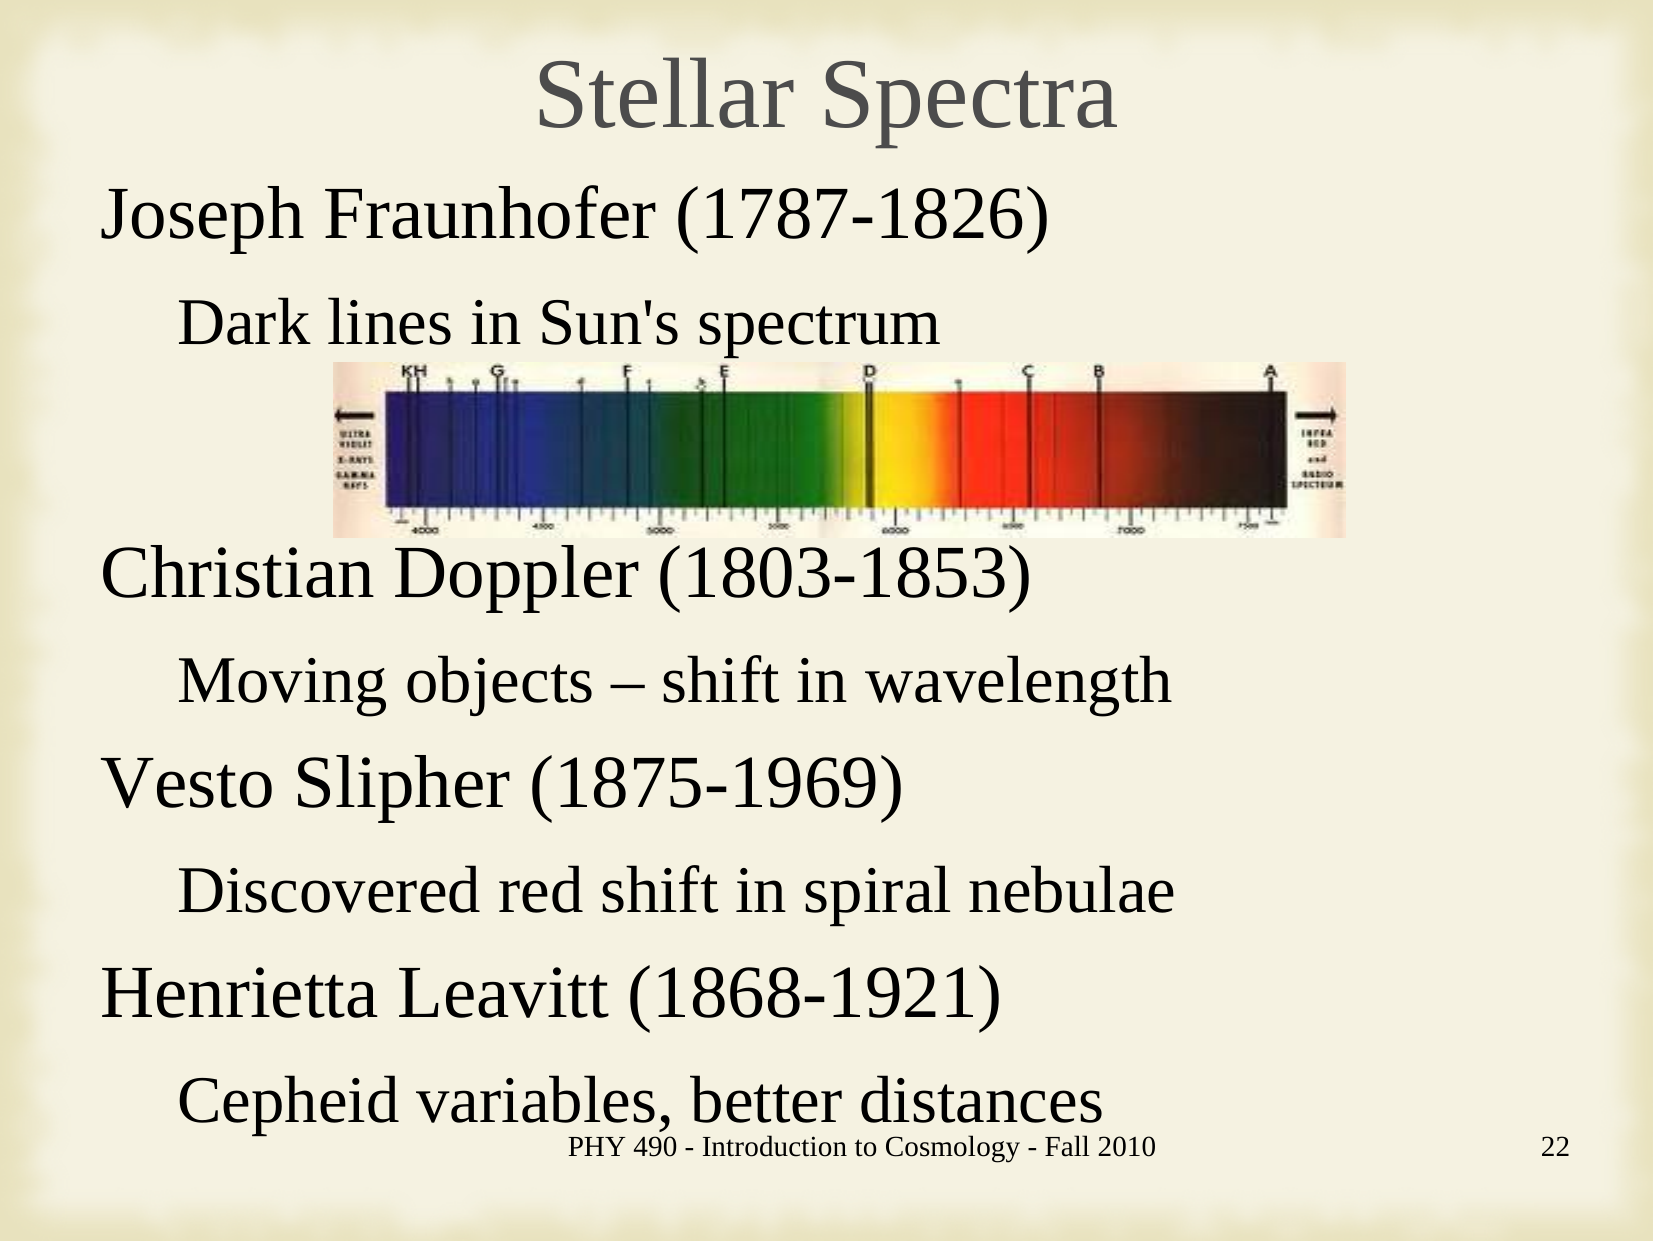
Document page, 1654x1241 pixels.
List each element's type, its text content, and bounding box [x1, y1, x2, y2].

picture [763, 1143, 769, 1155]
picture [1145, 1138, 1152, 1155]
picture [666, 1138, 673, 1155]
list Joseph Fraunhofer (1787-1826) Dark lines in Sun's spectrum Christian Doppler (1803-1853) Moving objects – shift in wavelength Vesto Slipher (1875-1969) Discovered red shift in spiral nebulae Henrietta Leavitt (1868-1921) Cepheid variables, better distances [82, 172, 1571, 1138]
picture [573, 1138, 579, 1147]
picture [611, 1138, 621, 1147]
picture [0, 0, 1653, 1241]
picture [589, 1138, 598, 1146]
picture [1116, 1138, 1123, 1155]
picture [333, 362, 1346, 538]
title Stellar Spectra [82, 0, 1571, 172]
